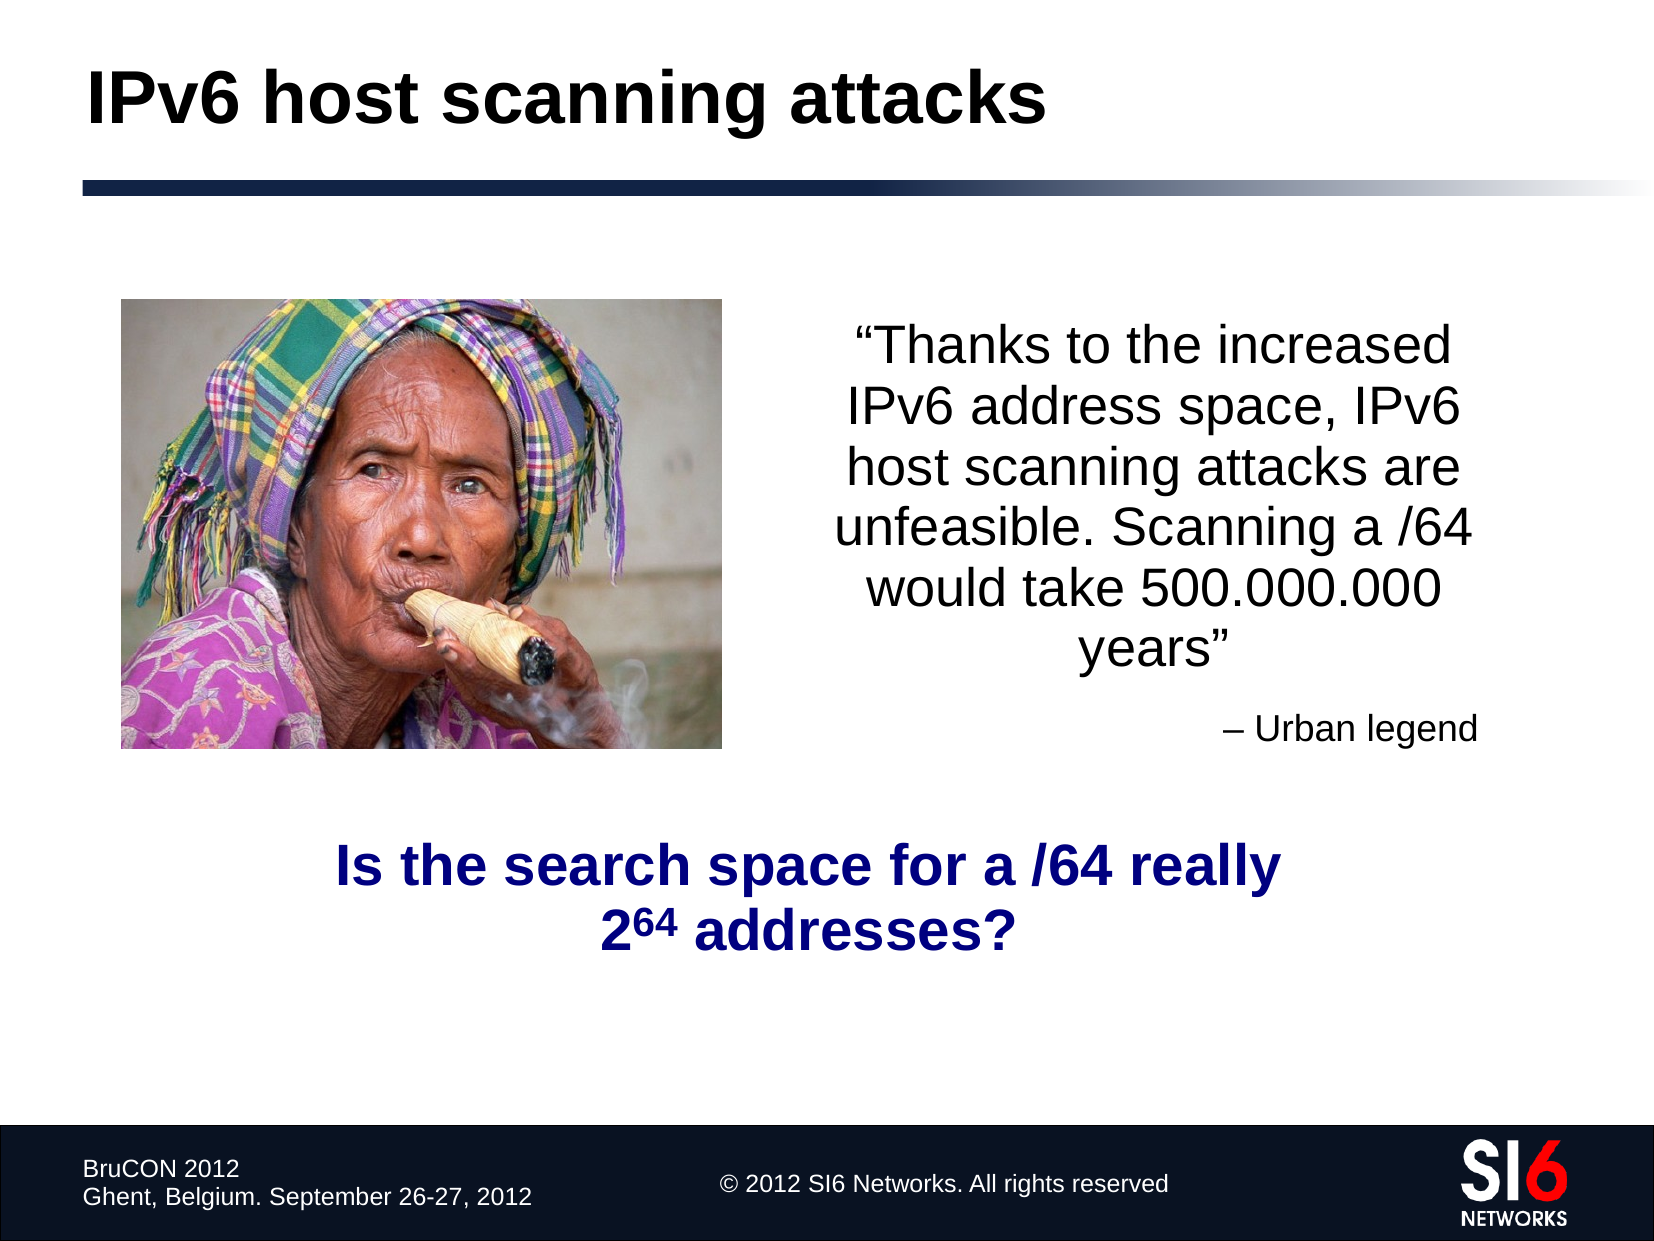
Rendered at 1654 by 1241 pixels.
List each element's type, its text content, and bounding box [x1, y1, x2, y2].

title IPv6 host scanning attacks [86, 30, 1576, 166]
picture [121, 299, 722, 749]
list “Thanks to the increased IPv6 address space, IPv6 host scanning attacks are unfeasible. Scanning a /64 would take 500.000.000 years” – Urban legend [738, 315, 1500, 752]
picture [1461, 1139, 1567, 1226]
text_box Is the search space for a /64 really 264 addresses? [285, 825, 1381, 972]
